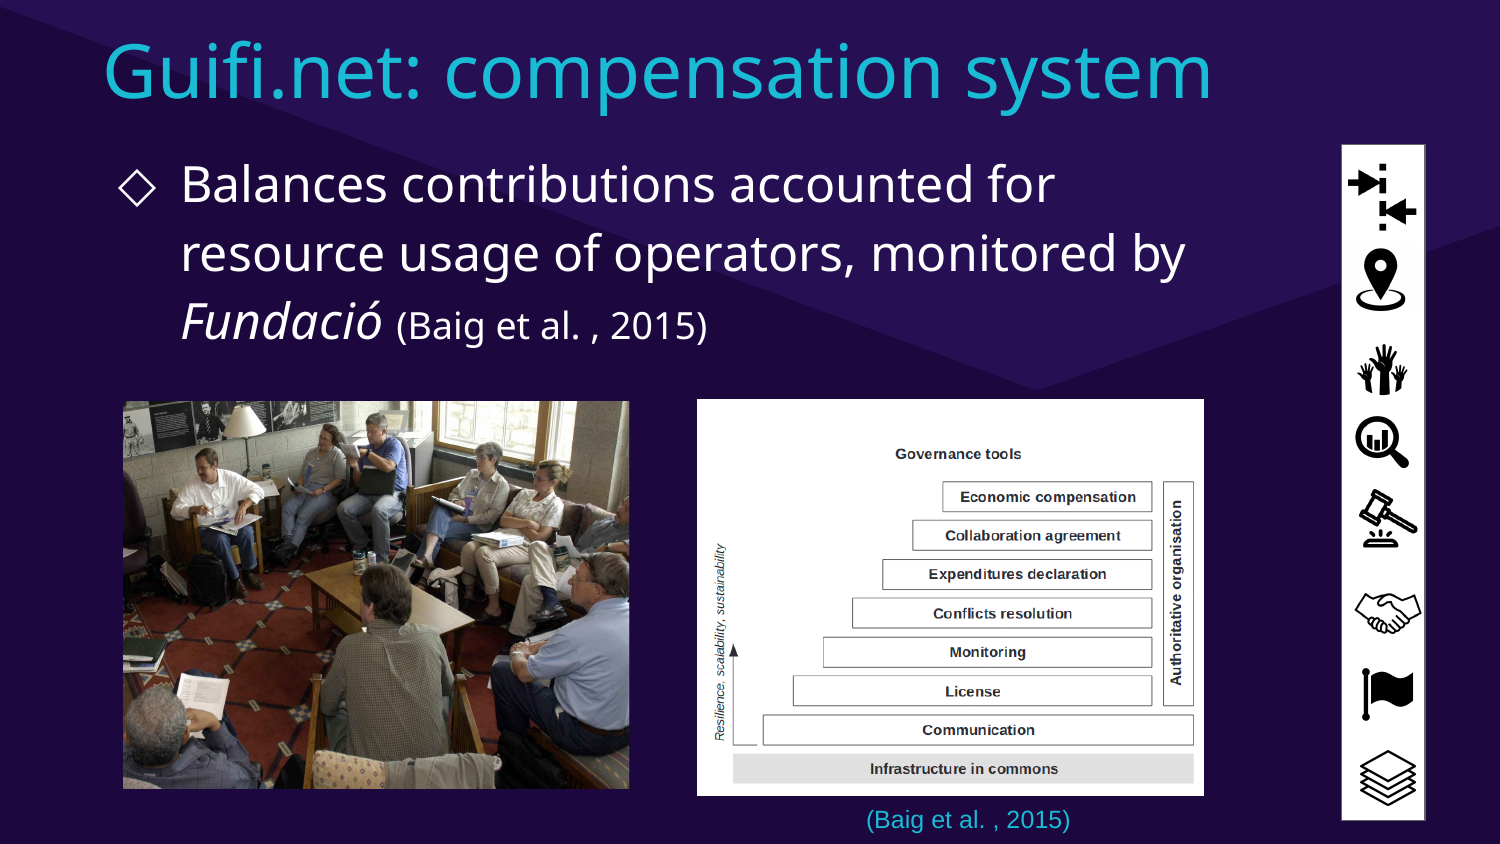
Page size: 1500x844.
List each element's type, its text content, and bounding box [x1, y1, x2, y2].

picture [123, 402, 630, 789]
text_box (Baig et al. , 2015) [851, 805, 1102, 832]
text_box [1341, 144, 1426, 821]
picture [697, 402, 1204, 796]
picture [1354, 576, 1422, 645]
picture [1350, 479, 1426, 554]
picture [1344, 159, 1420, 235]
list Balances contributions accounted for resource usage of operators, monitored by Fundació (Baig et al. , 2015) [90, 128, 1227, 402]
picture [1360, 667, 1416, 723]
title Guifi.net: compensation system [87, 22, 1419, 129]
picture [1345, 331, 1420, 407]
picture [1344, 244, 1420, 313]
picture [1348, 408, 1416, 476]
picture [1360, 750, 1416, 806]
